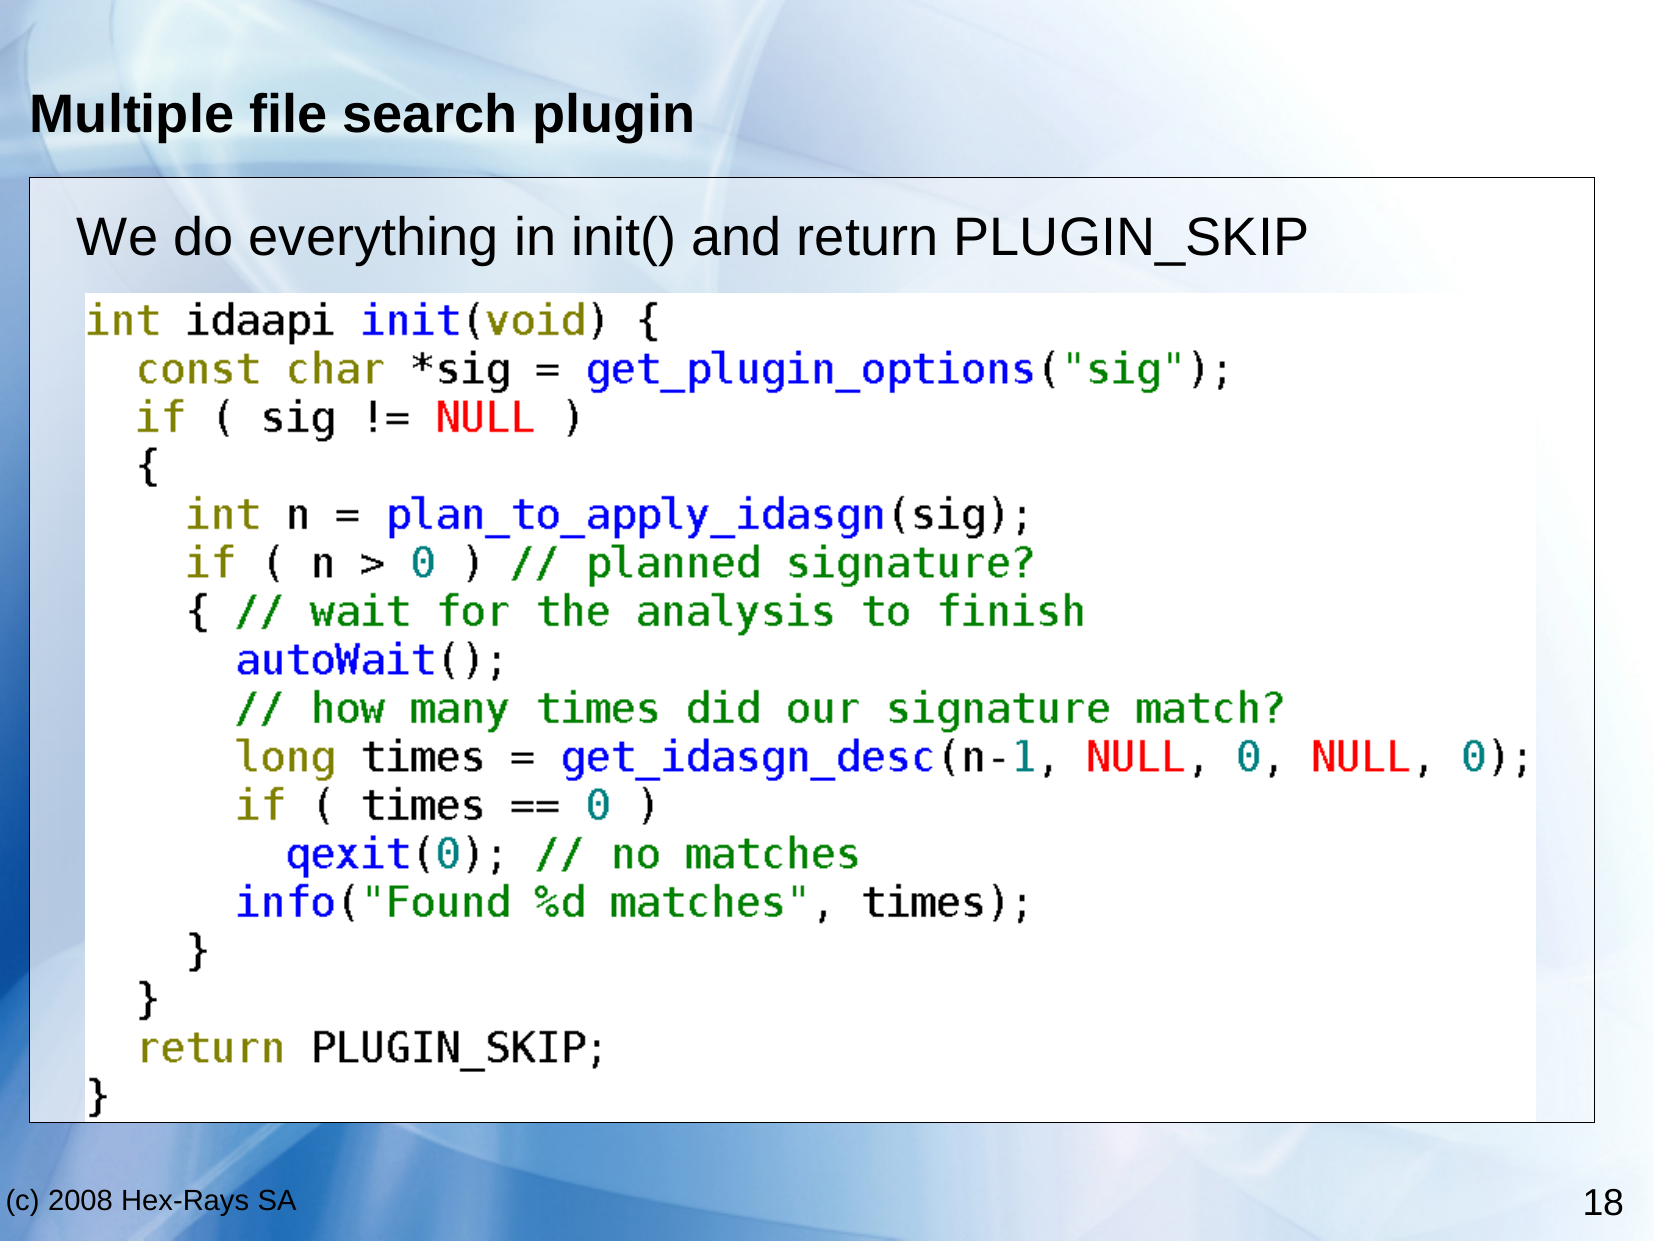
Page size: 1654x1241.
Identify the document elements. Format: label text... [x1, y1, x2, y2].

list We do everything in init() and return PLUGIN_SKIP [59, 206, 1536, 1123]
title Multiple file search plugin [29, 49, 1506, 178]
picture [0, 0, 1654, 1241]
